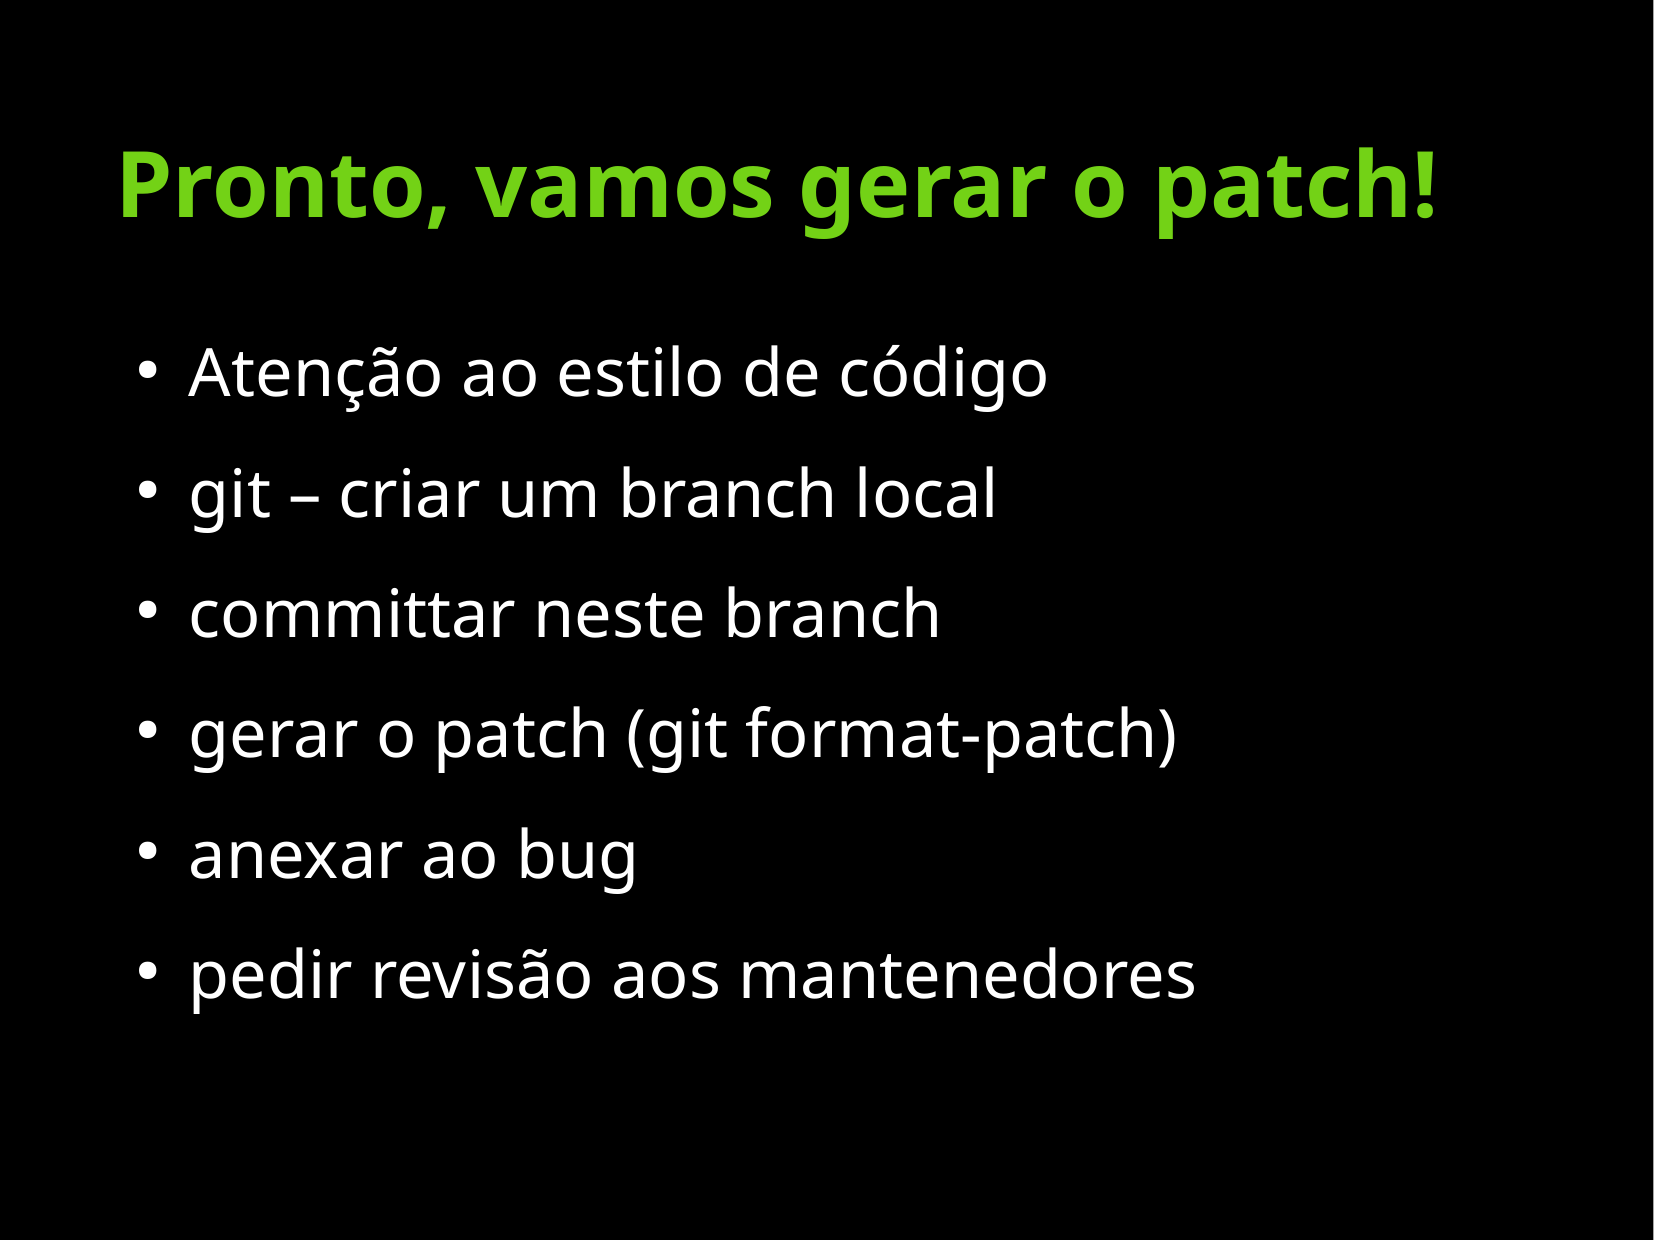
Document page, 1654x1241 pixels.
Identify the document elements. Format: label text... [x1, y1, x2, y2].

list Atenção ao estilo de código git – criar um branch local committar neste branch gerar o patch (git format-patch) anexar ao bug pedir revisão aos mantenedores [118, 325, 1536, 1145]
title Pronto, vamos gerar o patch! [115, 78, 1539, 287]
